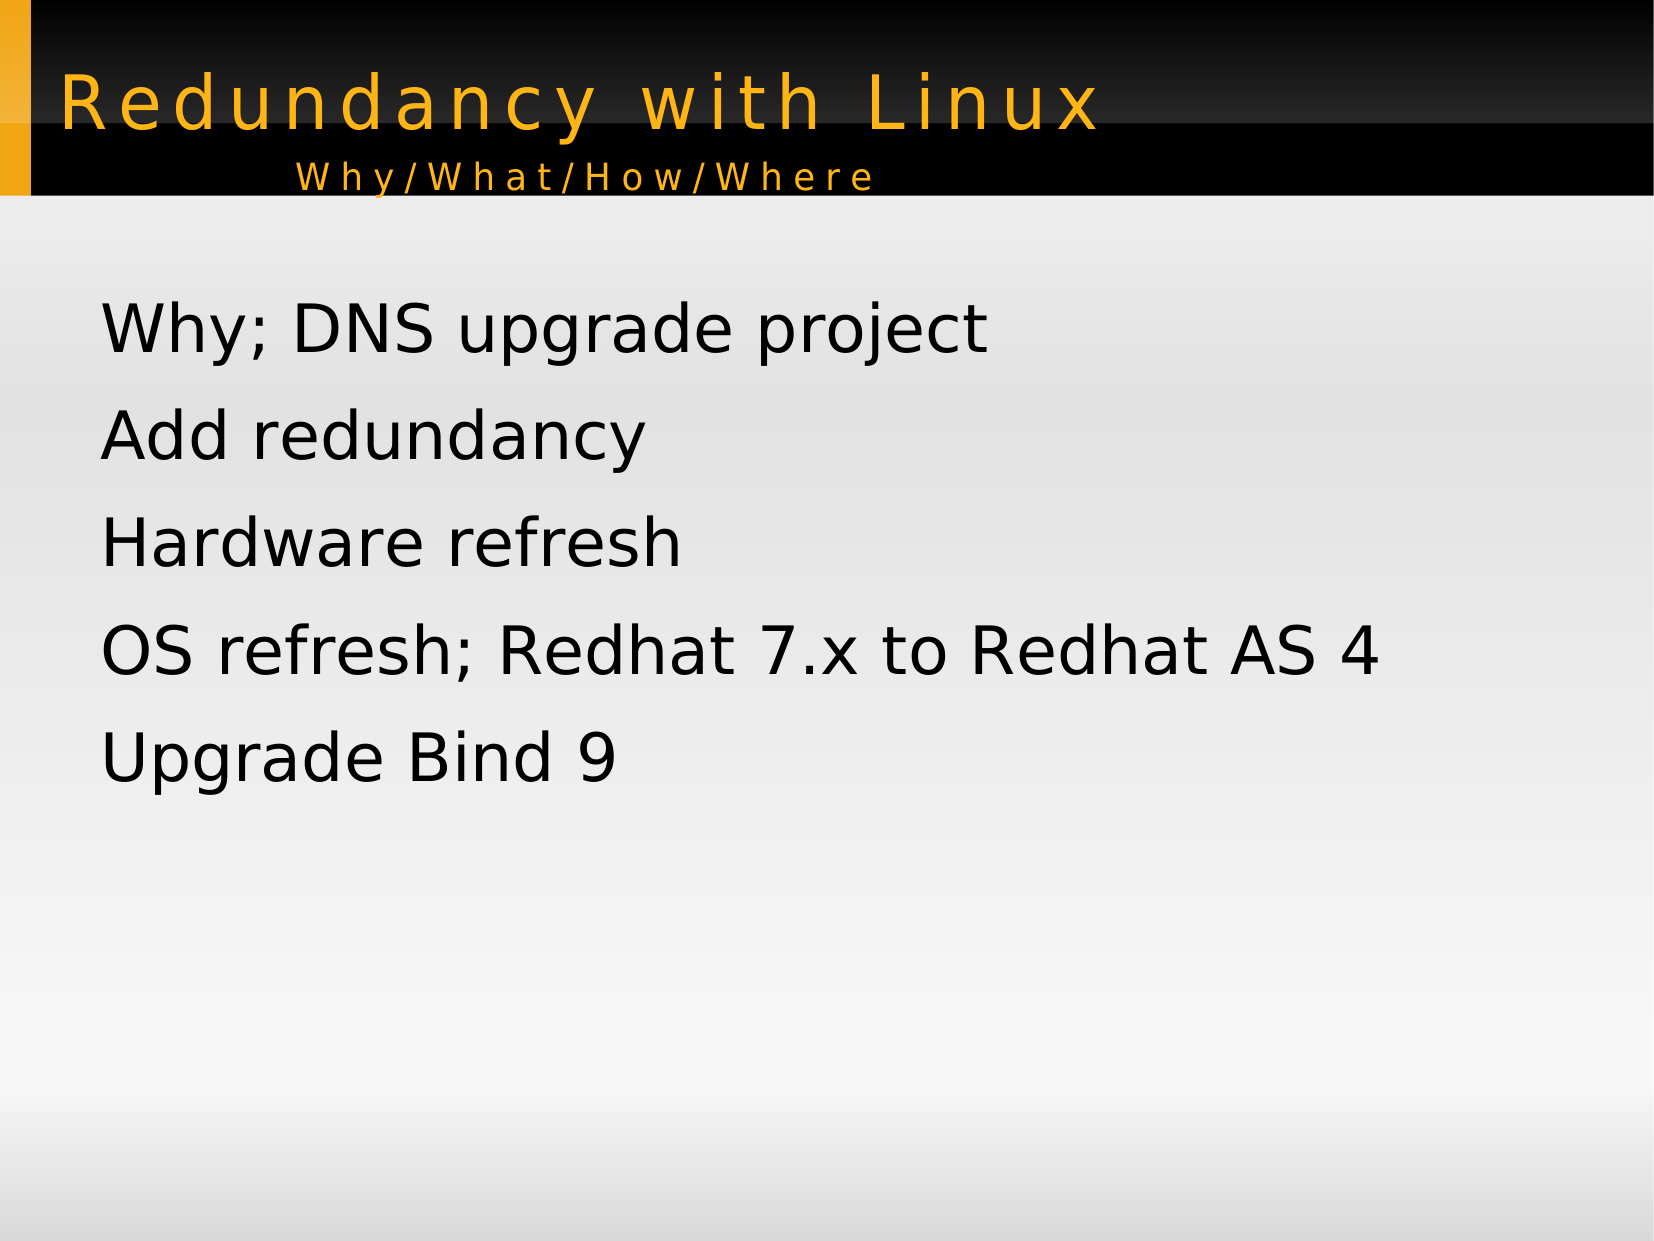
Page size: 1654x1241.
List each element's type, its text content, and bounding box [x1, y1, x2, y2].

list Why; DNS upgrade project Add redundancy Hardware refresh OS refresh; Redhat 7.x to Redhat AS 4 Upgrade Bind 9 [82, 290, 1571, 1109]
title Why/What/How/Where [295, 118, 1063, 237]
picture [0, 0, 1654, 1241]
title Redundancy with Linux [59, 29, 1270, 178]
